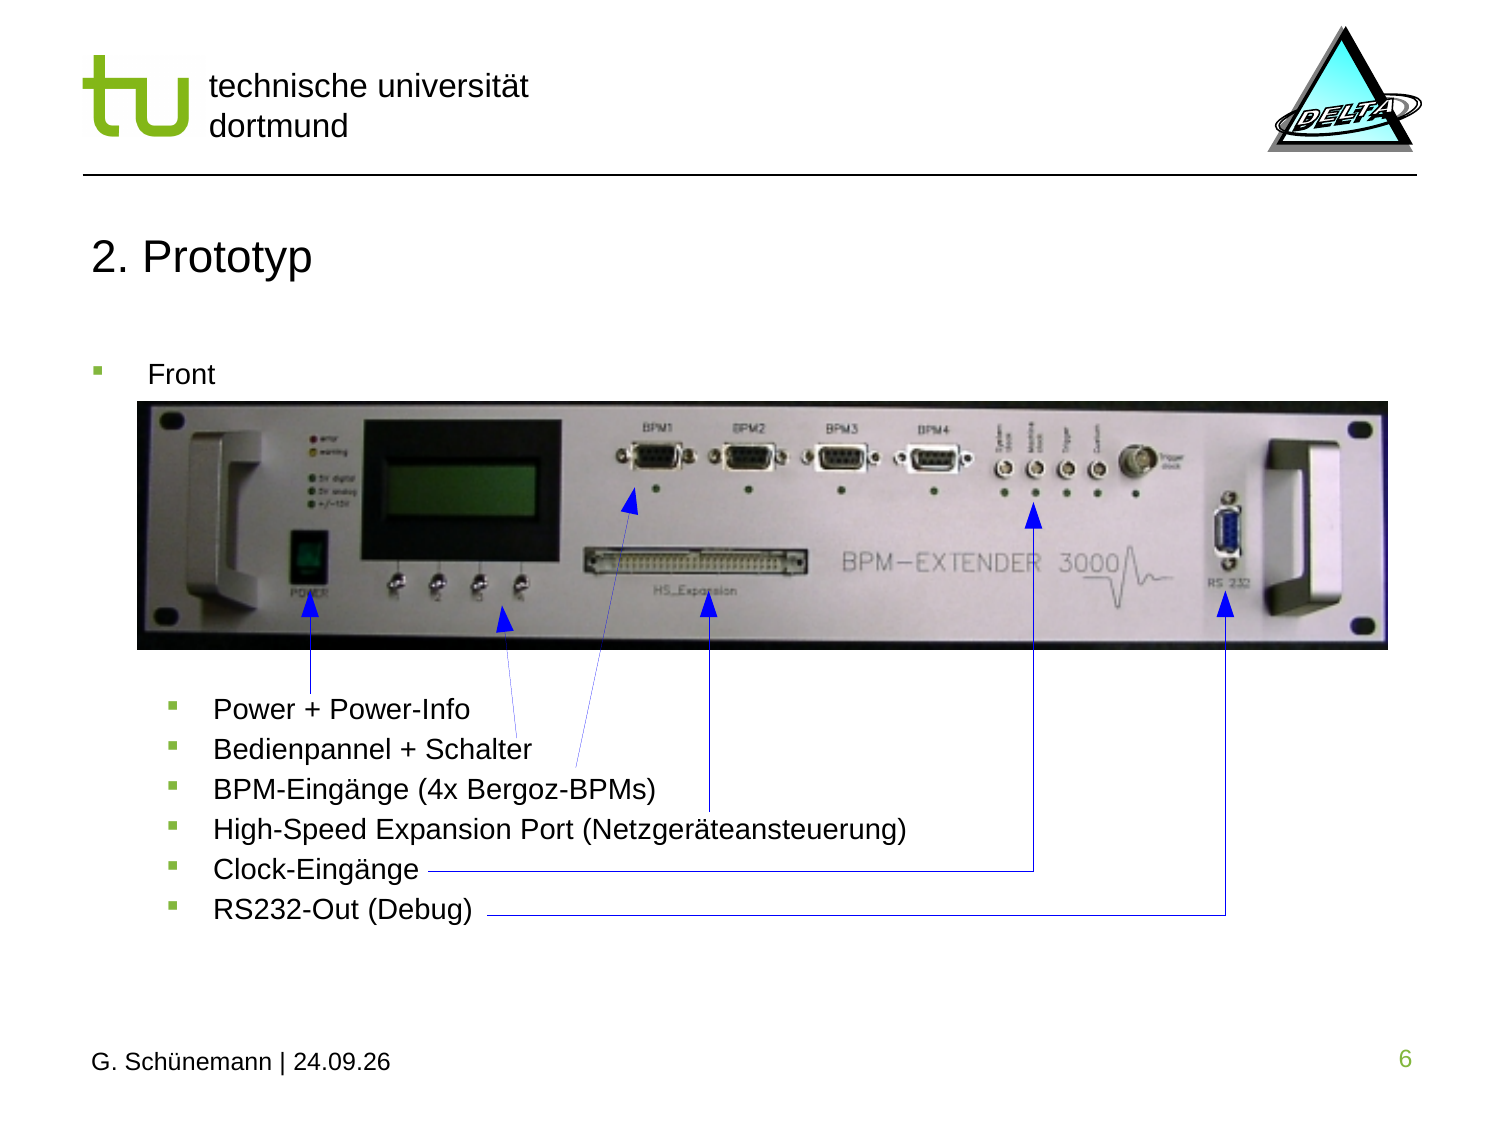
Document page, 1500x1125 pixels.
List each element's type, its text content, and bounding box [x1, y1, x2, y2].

picture [137, 401, 1388, 650]
picture [82, 55, 206, 137]
title 2. Prototyp [76, 174, 1411, 338]
list Front Power + Power-Info Bedienpannel + Schalter BPM-Eingänge (4x Bergoz-BPMs) High-Speed Expansion Port (Netzgeräteansteuerung) Clock-Eingänge RS232-Out (Debug) [76, 350, 1411, 1001]
